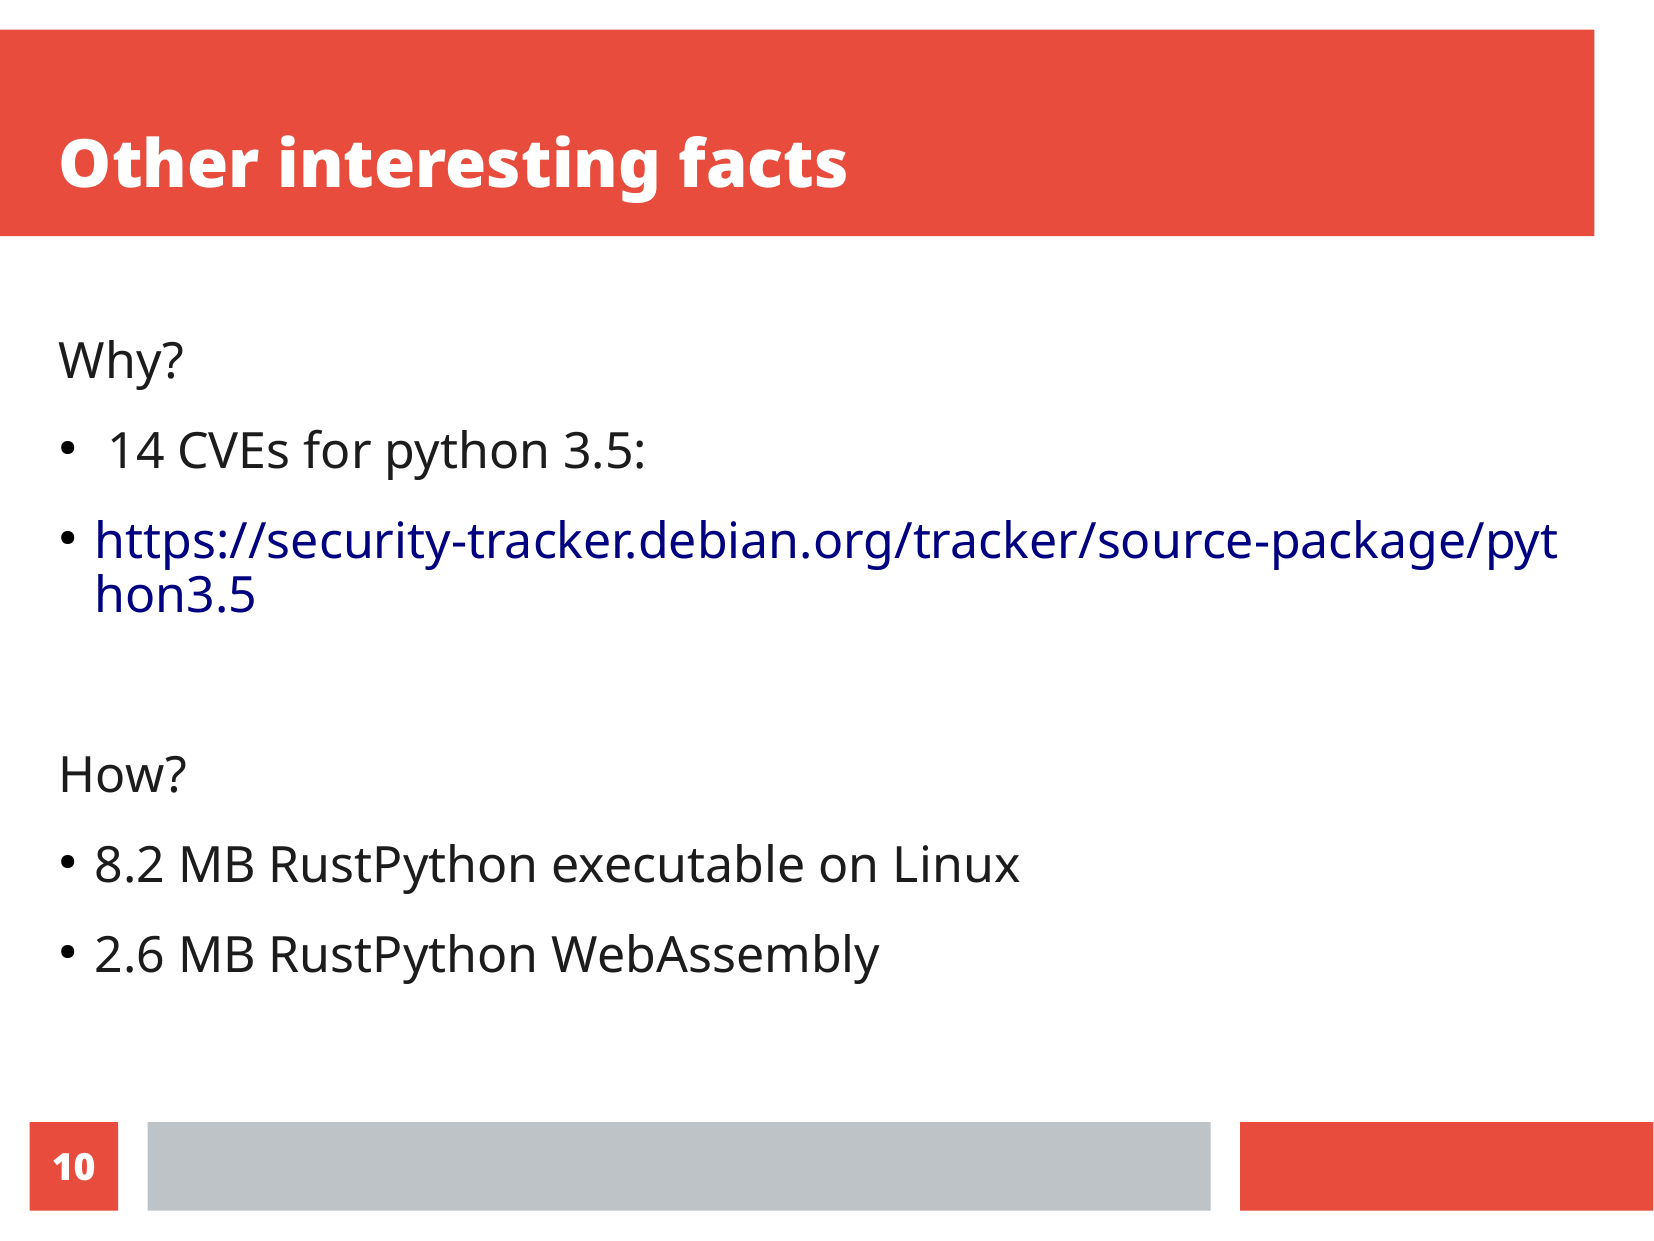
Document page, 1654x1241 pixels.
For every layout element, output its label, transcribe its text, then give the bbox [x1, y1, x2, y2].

title Other interesting facts [59, 59, 1595, 207]
list Why? 14 CVEs for python 3.5: https://security-tracker.debian.org/tracker/source-package/python3.5 How? 8.2 MB RustPython executable on Linux 2.6 MB RustPython WebAssembly [59, 324, 1565, 1093]
